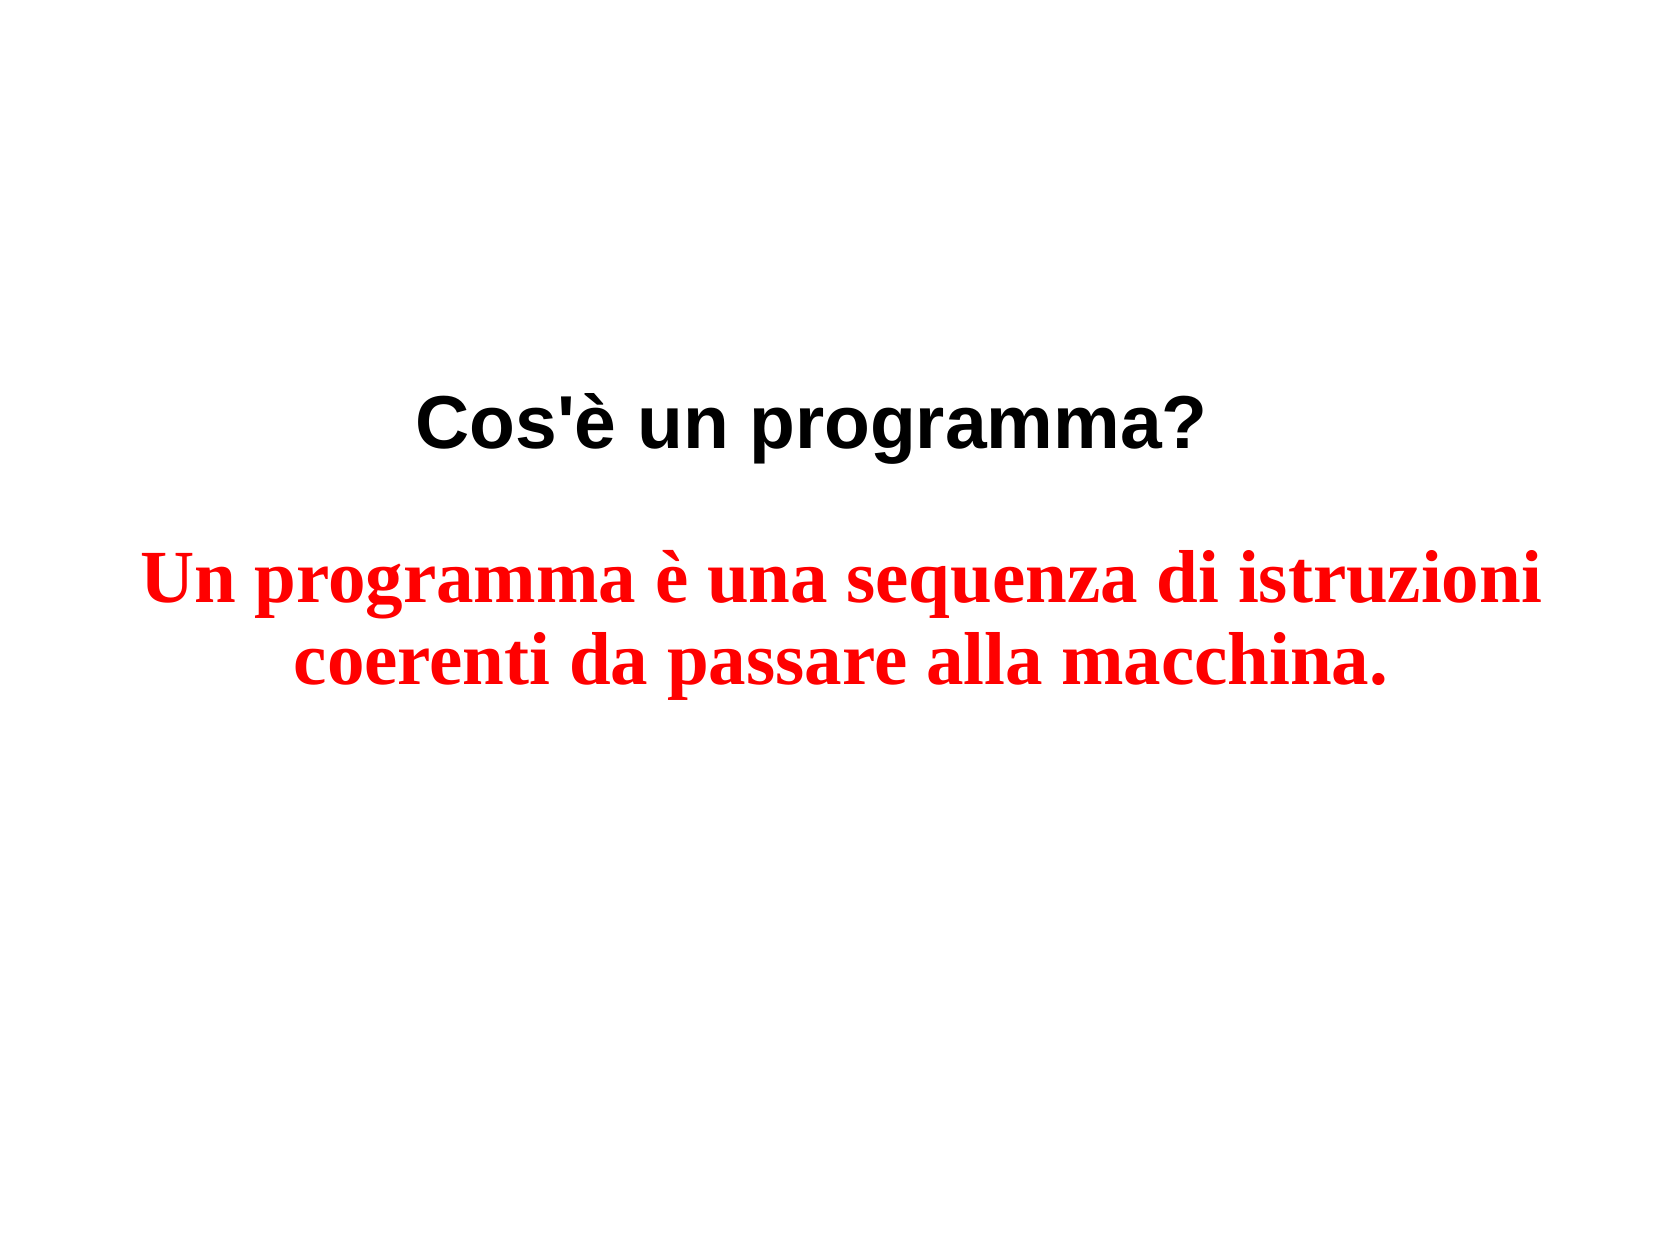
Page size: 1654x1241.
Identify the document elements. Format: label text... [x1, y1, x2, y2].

text_box Cos'è un programma? [177, 373, 1447, 473]
text_box Un programma è una sequenza di istruzioni coerenti da passare alla macchina. [88, 527, 1595, 709]
